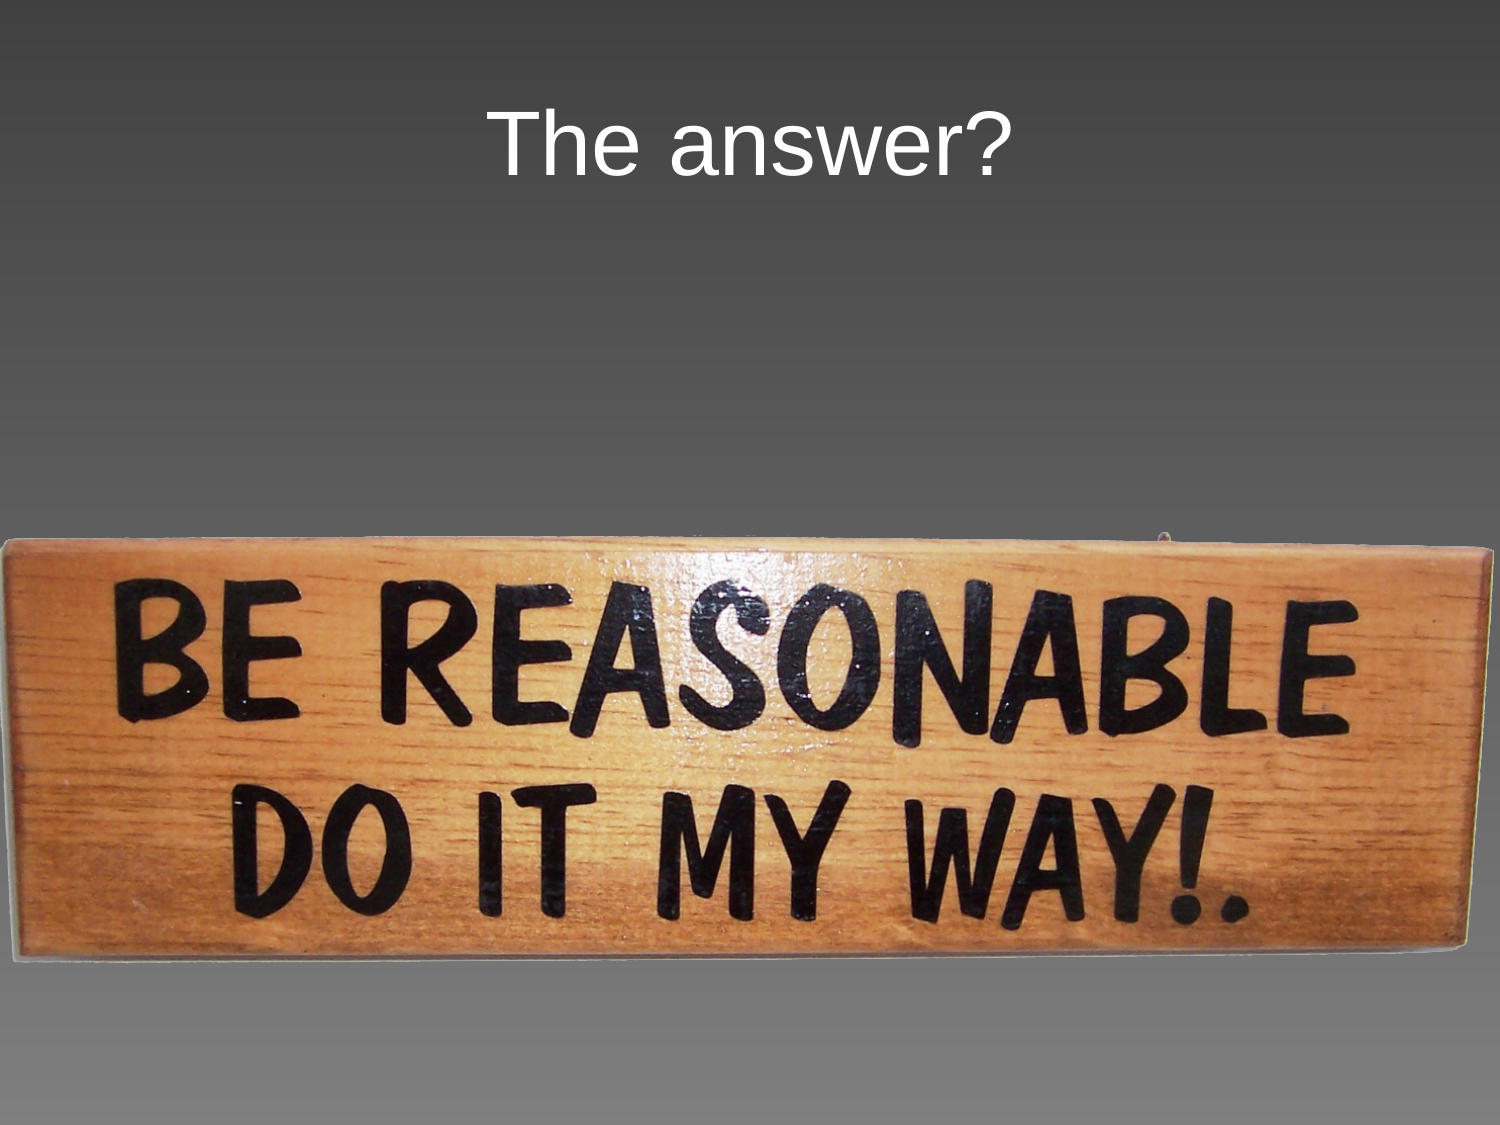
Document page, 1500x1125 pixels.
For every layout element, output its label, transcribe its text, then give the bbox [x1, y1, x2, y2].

picture [0, 522, 1500, 976]
title The answer? [75, 44, 1426, 233]
